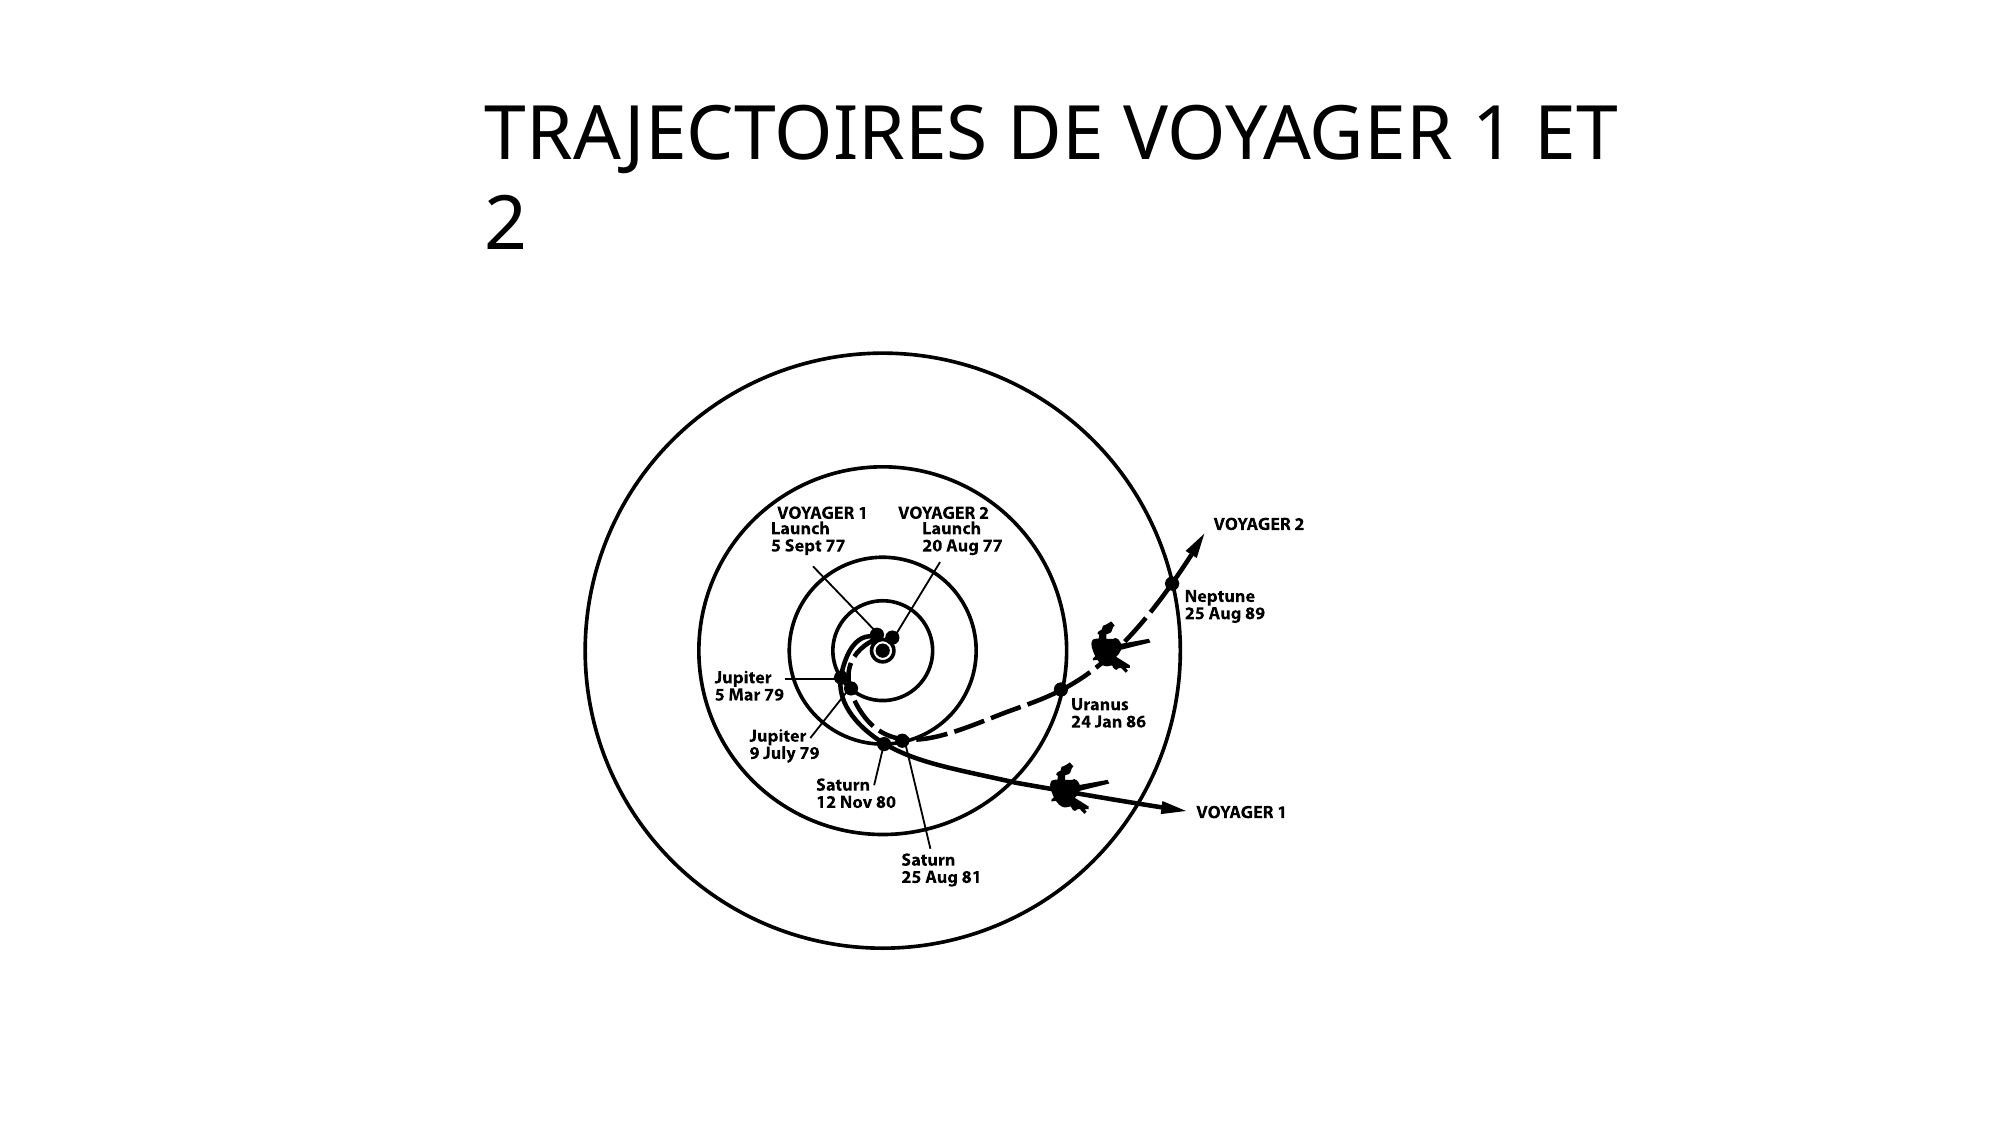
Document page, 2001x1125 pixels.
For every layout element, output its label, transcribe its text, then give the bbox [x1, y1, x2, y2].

title Trajectoires de voyager 1 et 2 [469, 55, 1661, 295]
picture [583, 351, 1304, 951]
